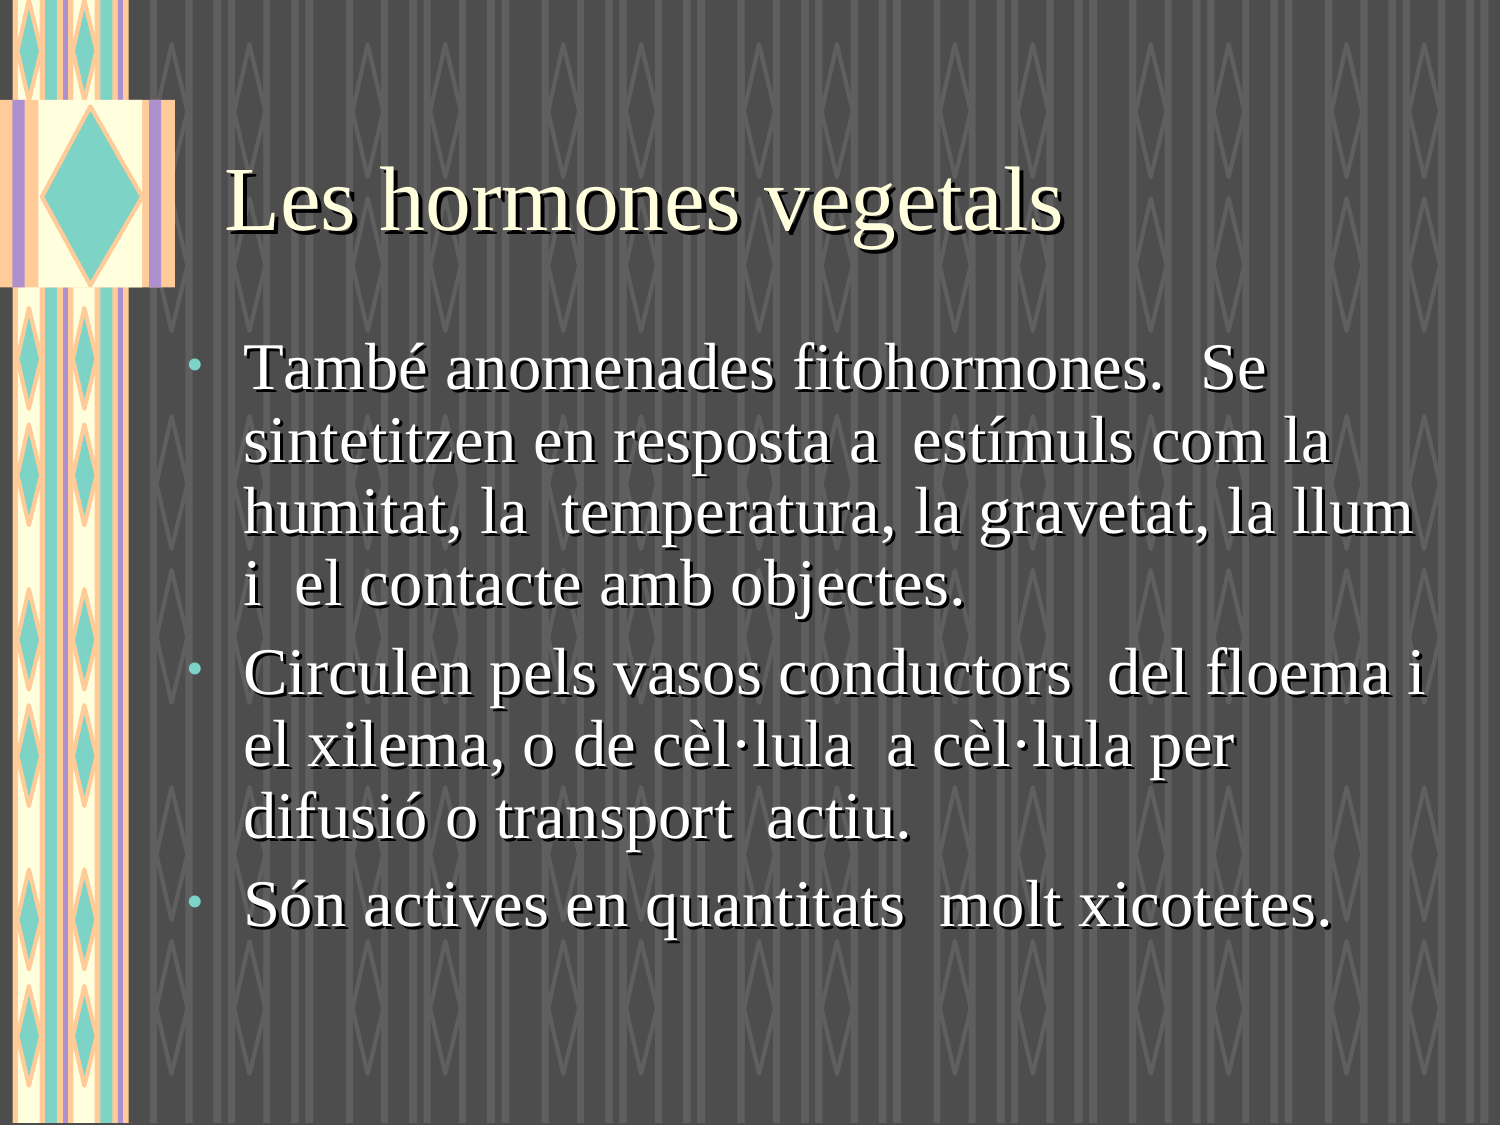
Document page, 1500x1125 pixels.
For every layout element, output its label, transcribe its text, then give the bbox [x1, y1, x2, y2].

title Les hormones vegetals [209, 99, 1485, 288]
list També anomenades fitohormones. Se sintetitzen en resposta a estímuls com la humitat, la temperatura, la gravetat, la llum i el contacte amb objectes. Circulen pels vasos conductors del floema i el xilema, o de cèl·lula a cèl·lula per difusió o transport actiu. Són actives en quantitats molt xicotetes. [171, 324, 1447, 1001]
